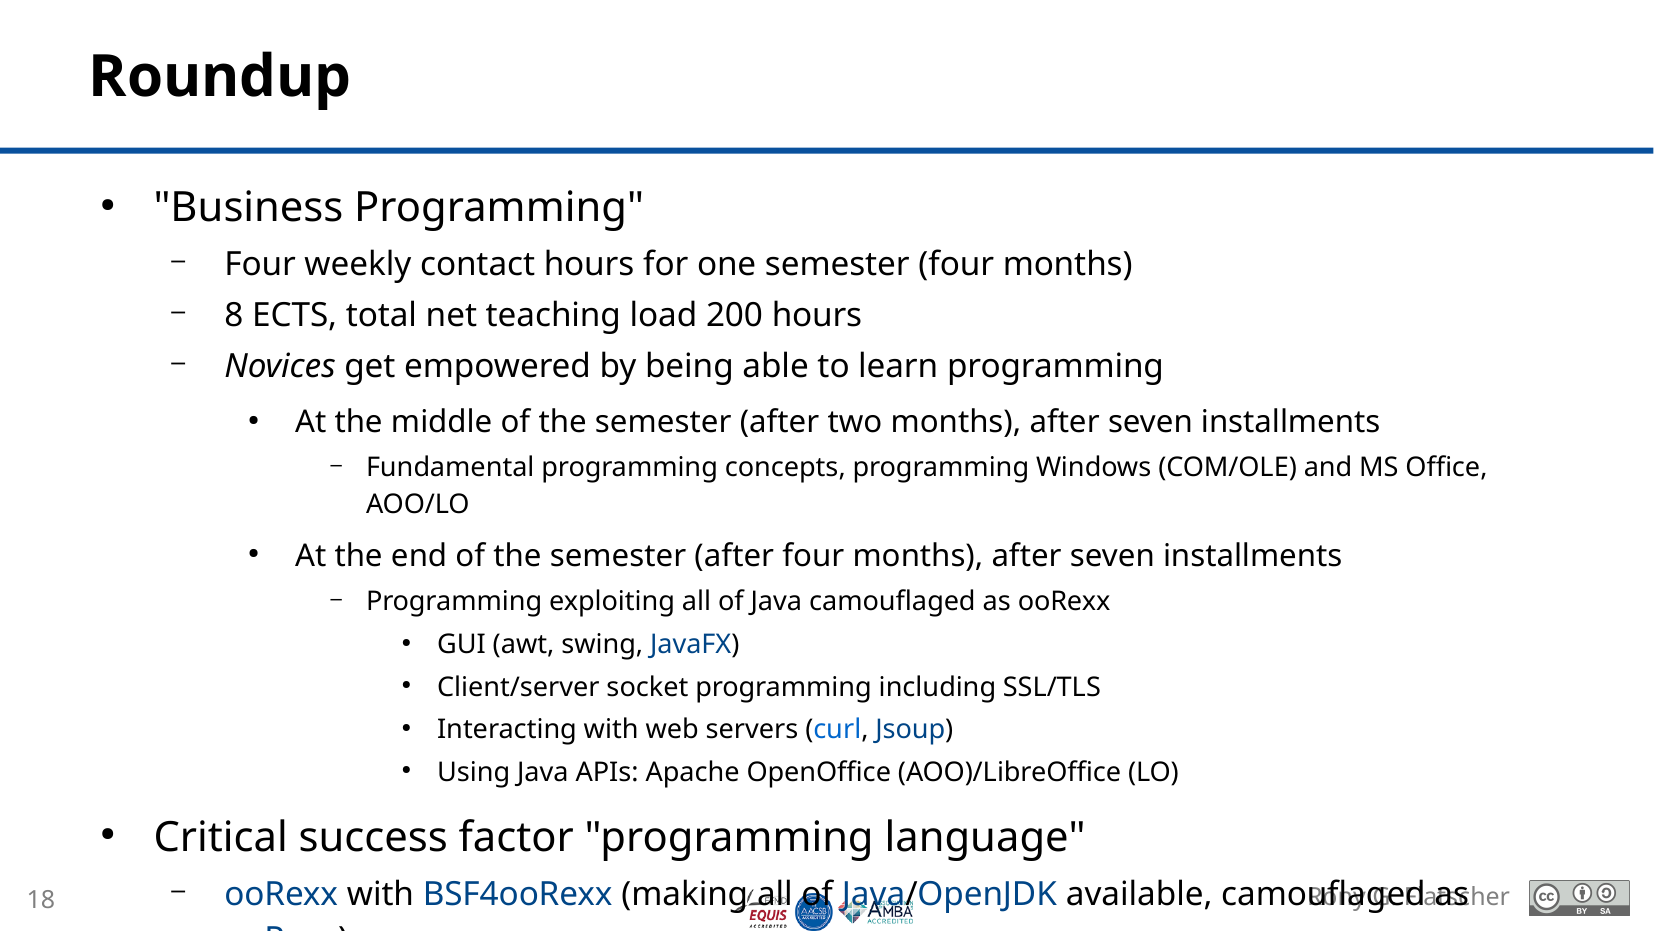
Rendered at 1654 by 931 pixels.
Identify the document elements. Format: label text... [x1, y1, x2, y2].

picture [873, 889, 882, 902]
picture [734, 903, 742, 911]
picture [762, 896, 770, 903]
picture [891, 896, 899, 903]
picture [734, 889, 742, 903]
list "Business Programming" Four weekly contact hours for one semester (four months) 8 ECTS, total net teaching load 200 hours Novices get empowered by being able to learn programming At the middle of the semester (after two months), after seven installments Fundamental programming concepts, programming Windows (COM/OLE) and MS Office, AOO/LO At the end of the semester (after four months), after seven installments Programming exploiting all of Java camouflaged as ooRexx GUI (awt, swing, JavaFX) Client/server socket programming including SSL/TLS Interacting with web servers (curl, Jsoup) Using Java APIs: Apache OpenOffice (AOO)/LibreOffice (LO) Critical success factor "programming language" ooRexx with BSF4ooRexx (making all of Java/OpenJDK available, camouflaged as ooRexx) All needed software is free and open-source [82, 177, 1579, 857]
picture [855, 896, 863, 903]
title Roundup [29, 0, 1654, 148]
picture [734, 889, 913, 931]
picture [806, 889, 816, 903]
